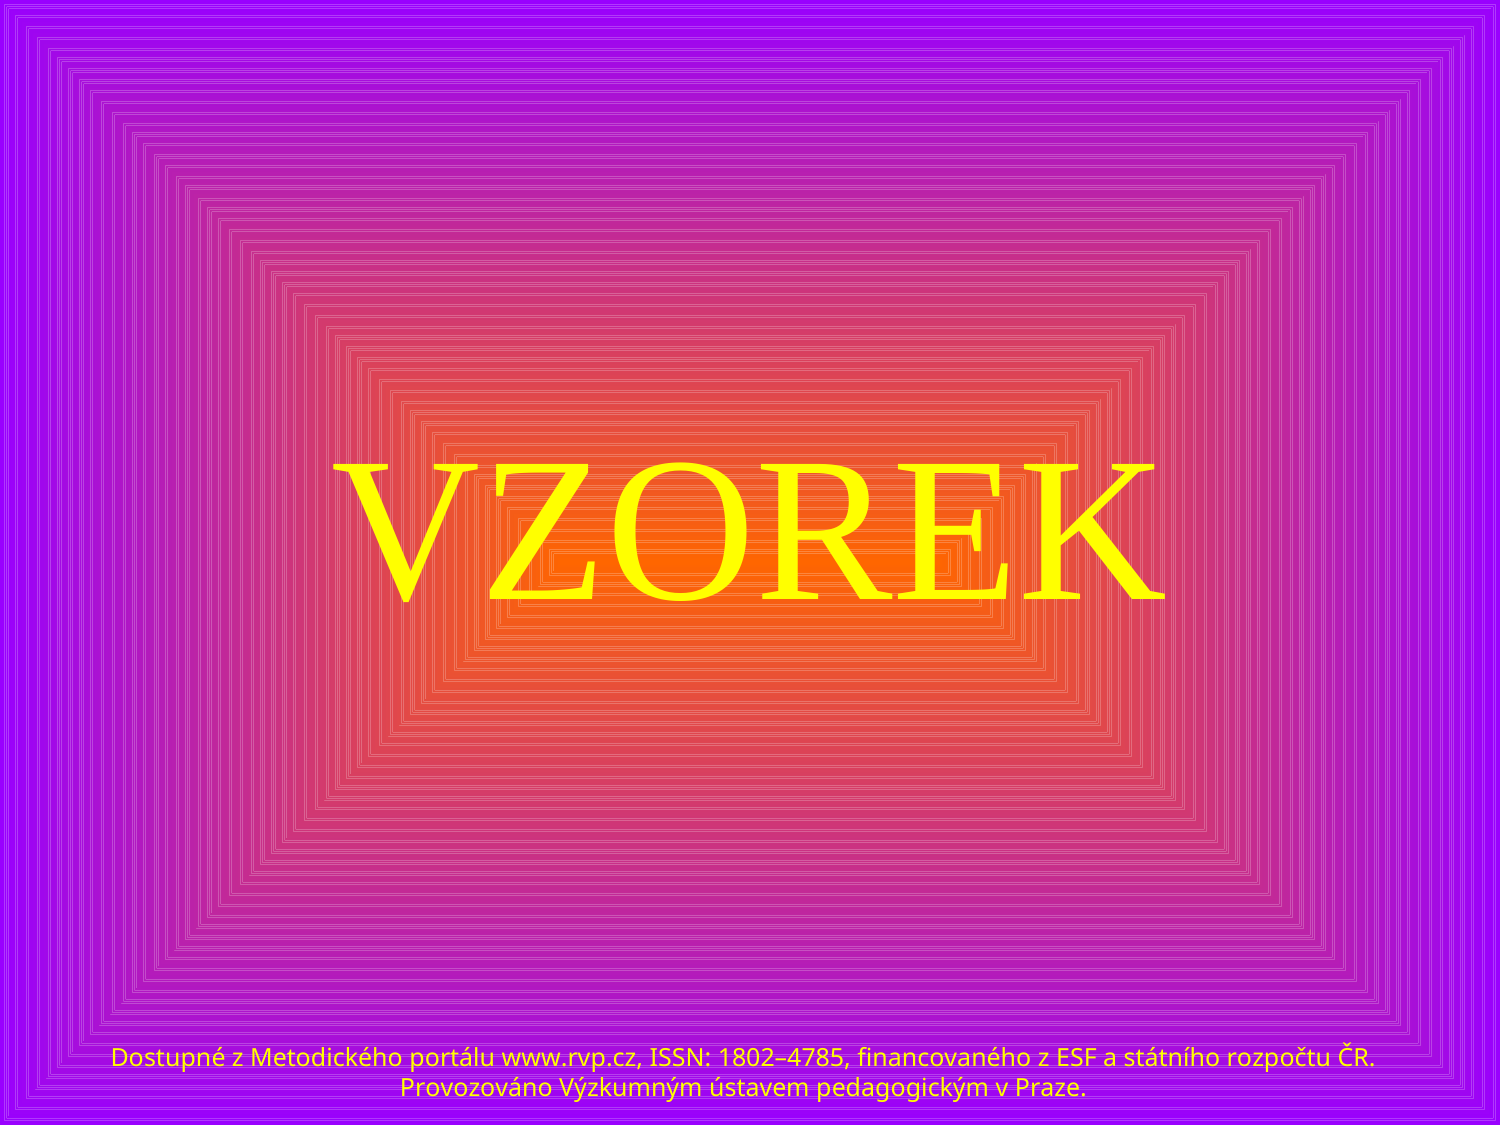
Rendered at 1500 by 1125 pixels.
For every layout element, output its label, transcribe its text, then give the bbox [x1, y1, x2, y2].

text_box VZOREK [0, 385, 1500, 649]
text_box Dostupné z Metodického portálu www.rvp.cz, ISSN: 1802–4785, financovaného z ESF a státního rozpočtu ČR. Provozováno Výzkumným ústavem pedagogickým v Praze. [35, 1041, 1454, 1102]
